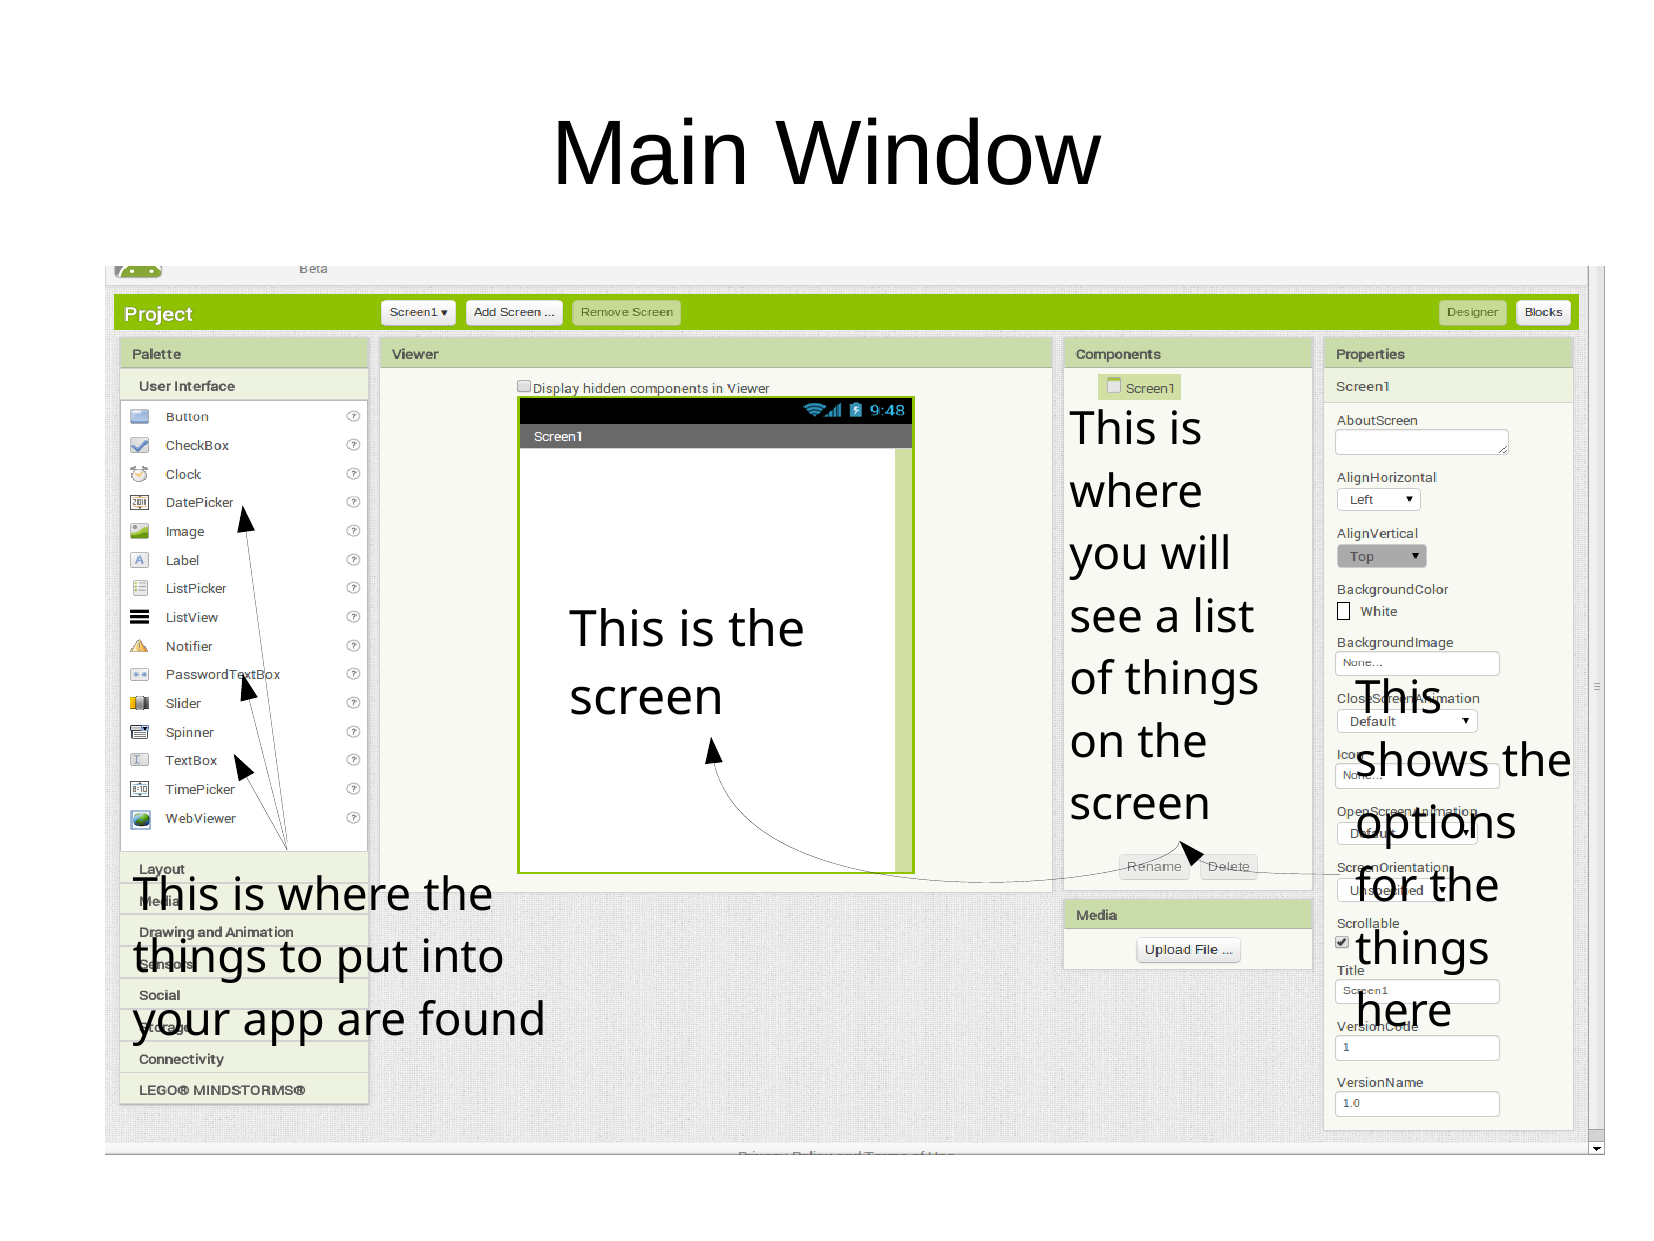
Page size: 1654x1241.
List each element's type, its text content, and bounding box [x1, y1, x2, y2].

picture [105, 266, 1606, 1156]
text_box This is where the things to put into your app are found [117, 853, 564, 1109]
text_box This shows the options for the things here [1340, 657, 1591, 1091]
text_box This is where you will see a list of things on the screen [1054, 388, 1305, 822]
title Main Window [82, 49, 1571, 257]
text_box This is the screen [554, 585, 868, 733]
